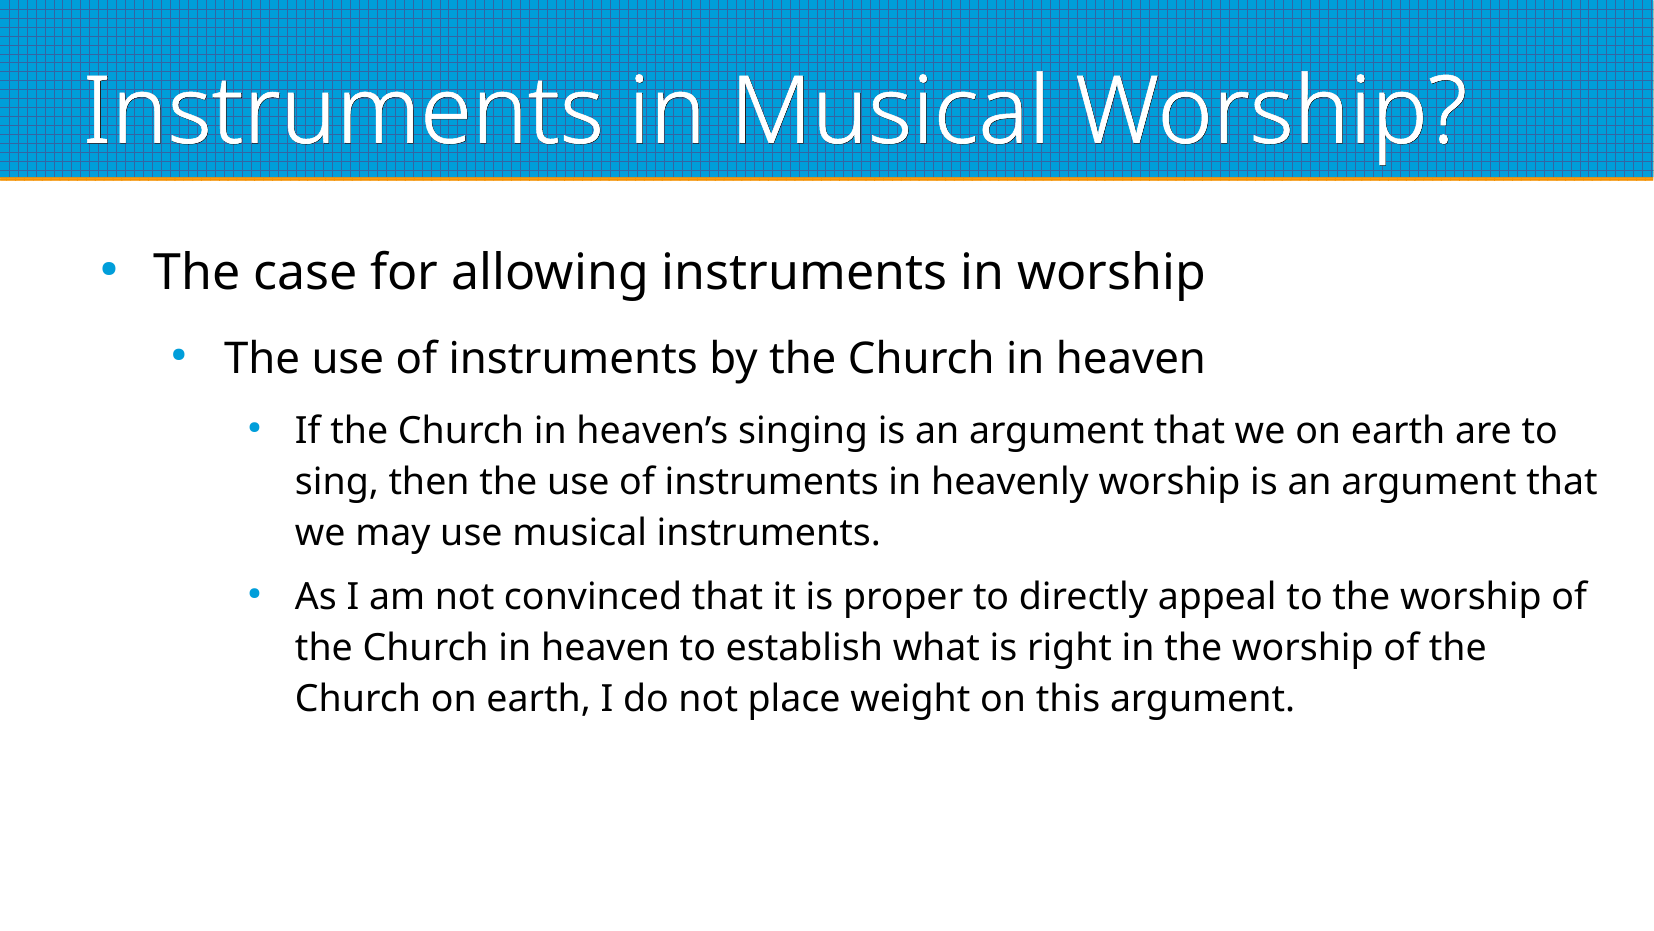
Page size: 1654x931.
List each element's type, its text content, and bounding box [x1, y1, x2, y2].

title Instruments in Musical Worship? [82, 14, 1571, 171]
list The case for allowing instruments in worship The use of instruments by the Church in heaven If the Church in heaven’s singing is an argument that we on earth are to sing, then the use of instruments in heavenly worship is an argument that we may use musical instruments. As I am not convinced that it is proper to directly appeal to the worship of the Church in heaven to establish what is right in the worship of the Church on earth, I do not place weight on this argument. [82, 236, 1613, 863]
